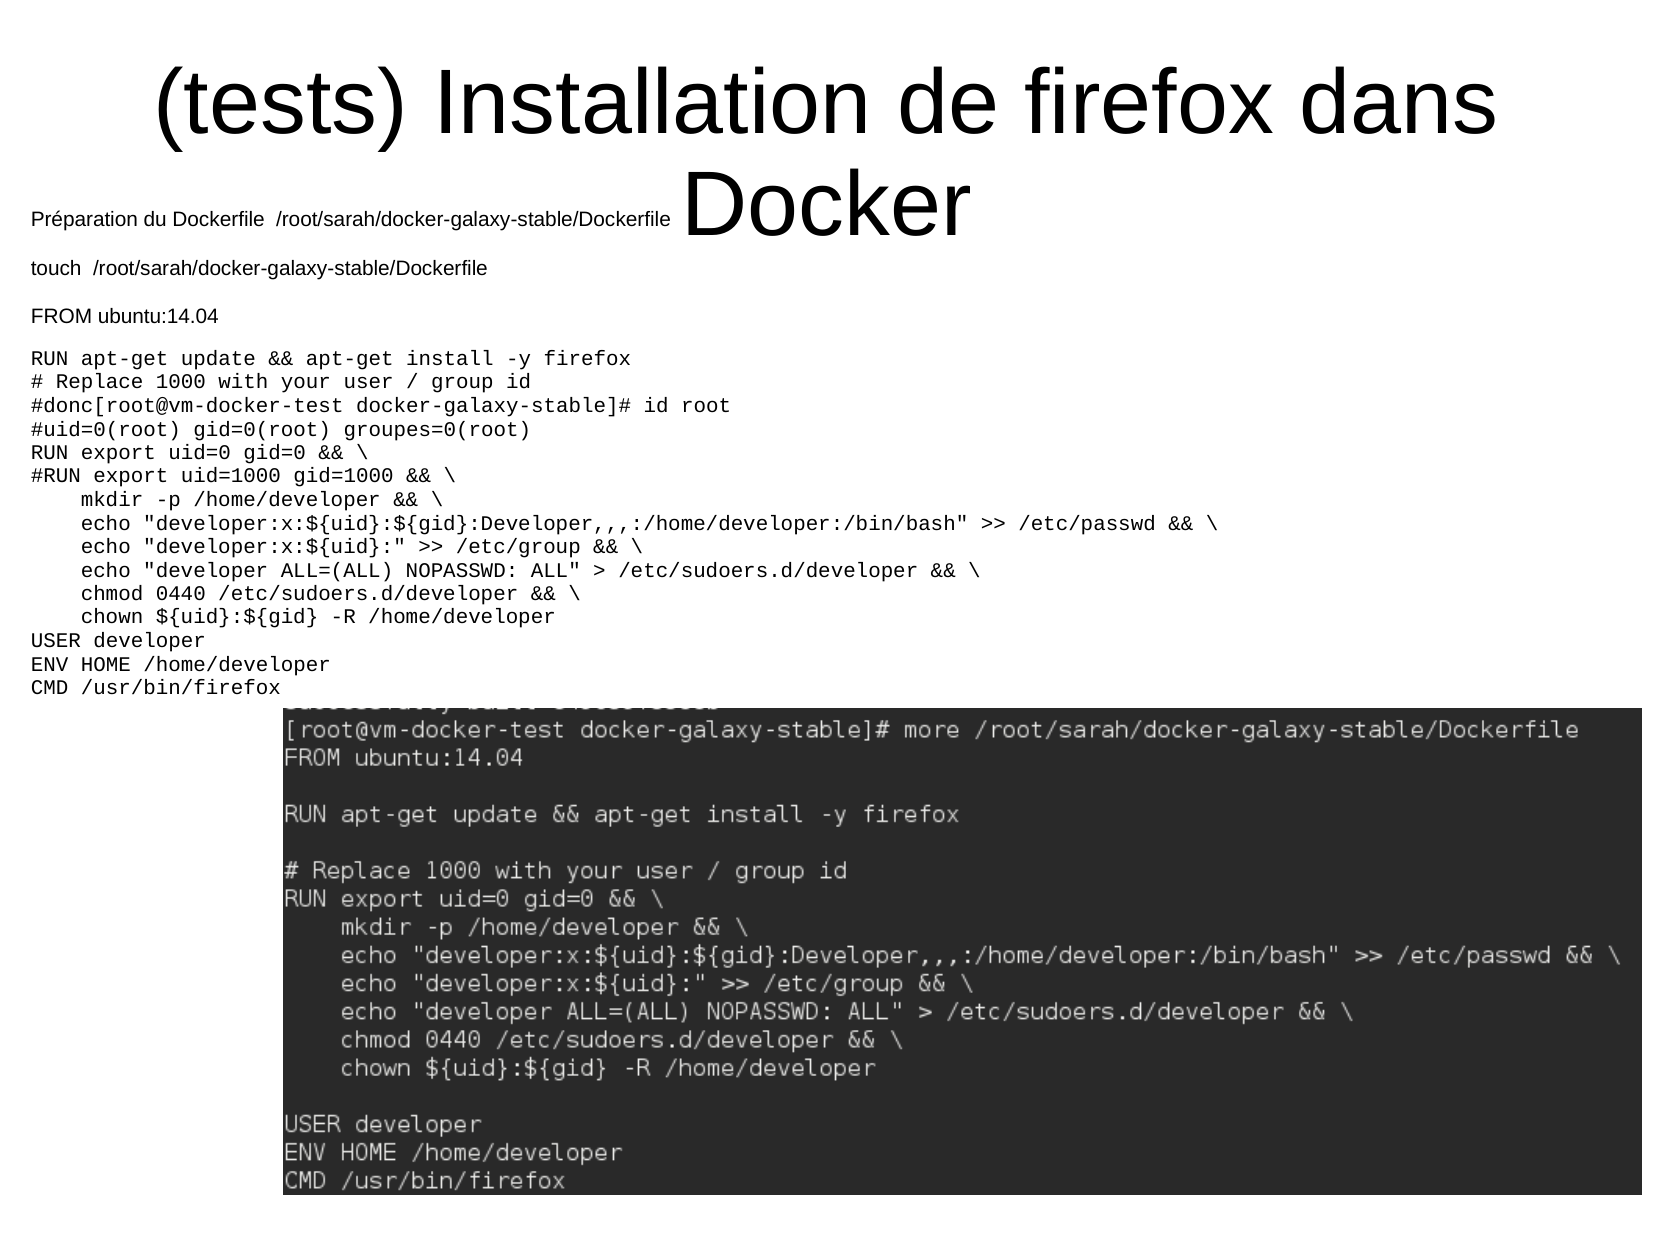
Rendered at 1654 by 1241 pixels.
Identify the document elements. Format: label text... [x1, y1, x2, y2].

title (tests) Installation de firefox dans Docker [82, 49, 1571, 200]
text_box Préparation du Dockerfile /root/sarah/docker-galaxy-stable/Dockerfile touch /root/sarah/docker-galaxy-stable/Dockerfile FROM ubuntu:14.04 RUN apt-get update && apt-get install -y firefox # Replace 1000 with your user / group id #donc[root@vm-docker-test docker-galaxy-stable]# id root #uid=0(root) gid=0(root) groupes=0(root) RUN export uid=0 gid=0 && \ #RUN export uid=1000 gid=1000 && \ mkdir -p /home/developer && \ echo "developer:x:${uid}:${gid}:Developer,,,:/home/developer:/bin/bash" >> /etc/passwd && \ echo "developer:x:${uid}:" >> /etc/group && \ echo "developer ALL=(ALL) NOPASSWD: ALL" > /etc/sudoers.d/developer && \ chmod 0440 /etc/sudoers.d/developer && \ chown ${uid}:${gid} -R /home/developer USER developer ENV HOME /home/developer CMD /usr/bin/firefox [16, 200, 1646, 977]
picture [283, 708, 1642, 1195]
